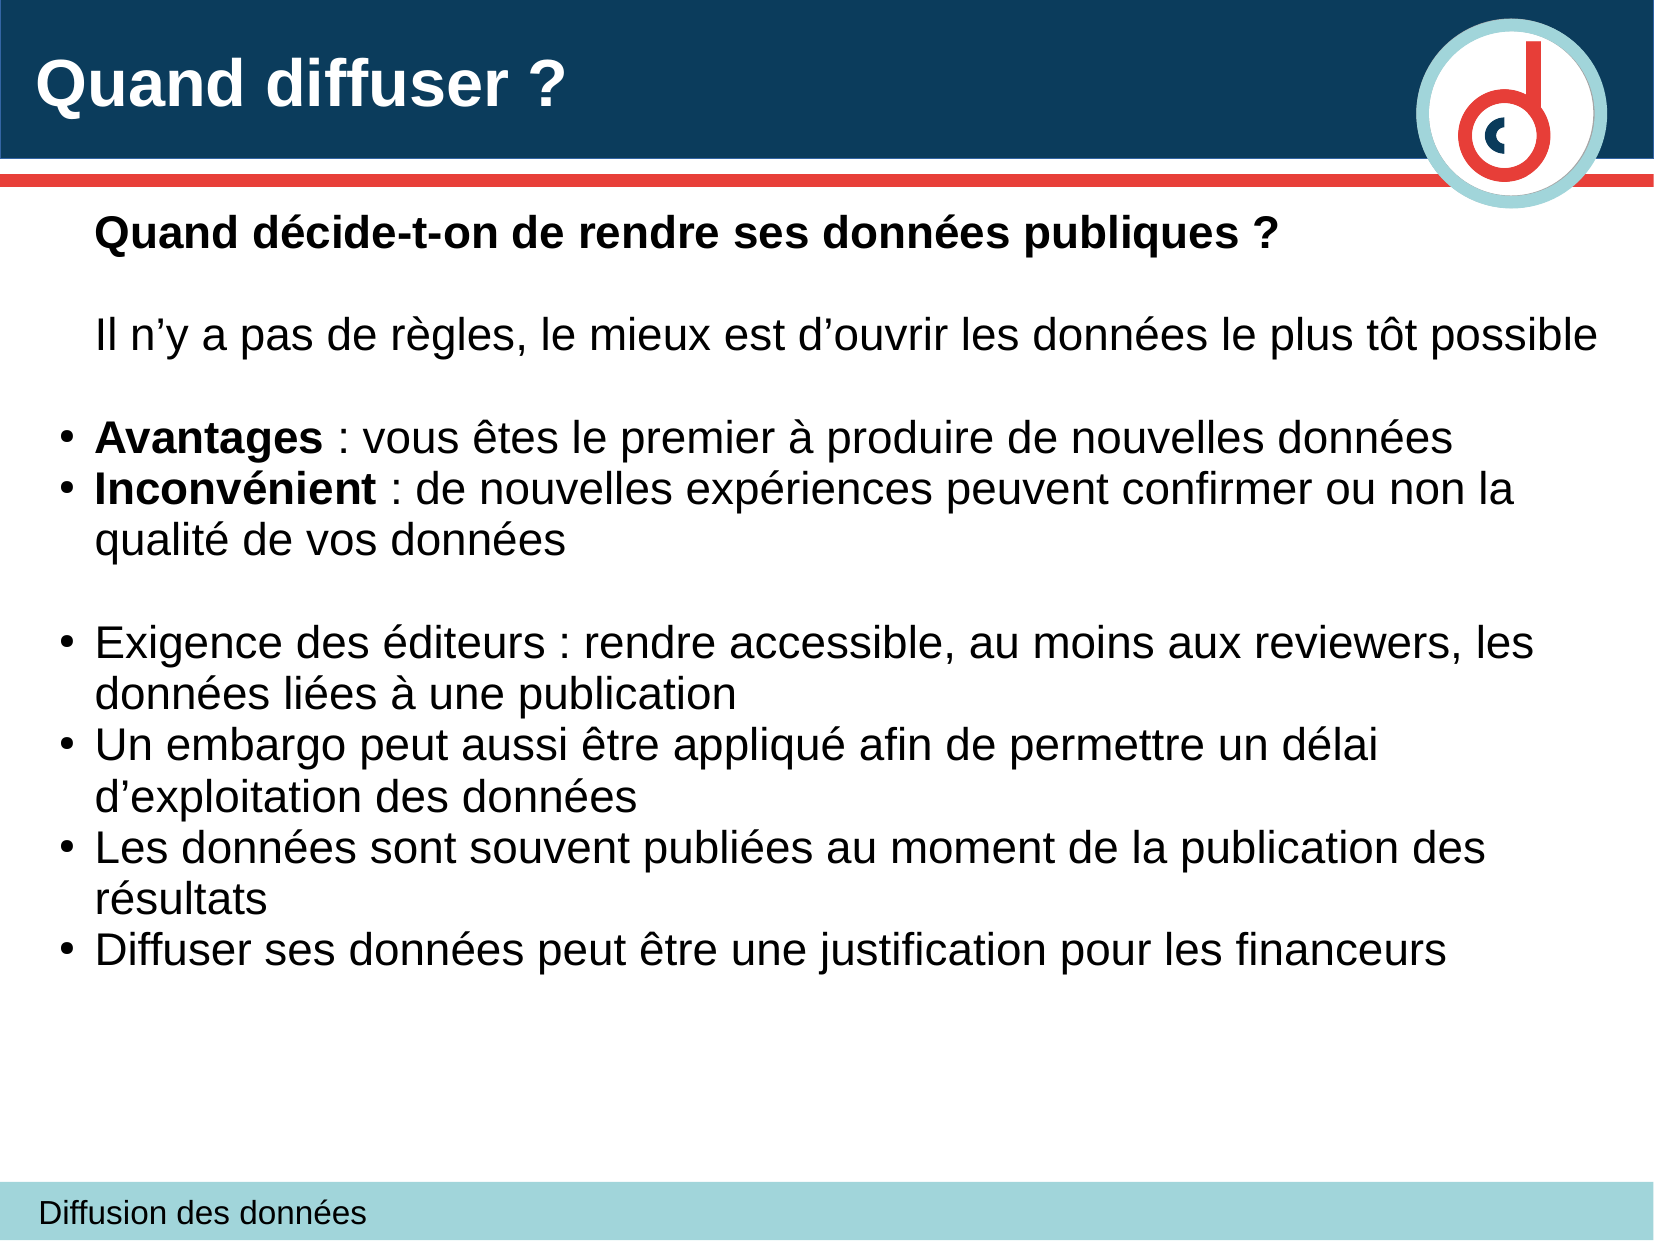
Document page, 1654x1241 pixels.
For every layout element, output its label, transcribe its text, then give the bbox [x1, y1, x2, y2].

text_box Diffusion des données [23, 1187, 621, 1241]
text_box Quand décide-t-on de rendre ses données publiques ? Il n’y a pas de règles, le mieux est d’ouvrir les données le plus tôt possible Avantages : vous êtes le premier à produire de nouvelles données Inconvénient : de nouvelles expériences peuvent confirmer ou non la qualité de vos données Exigence des éditeurs : rendre accessible, au moins aux reviewers, les données liées à une publication Un embargo peut aussi être appliqué afin de permettre un délai d’exploitation des données Les données sont souvent publiées au moment de la publication des résultats Diffuser ses données peut être une justification pour les financeurs [59, 206, 1609, 1156]
title Quand diffuser ? [35, 11, 1430, 159]
